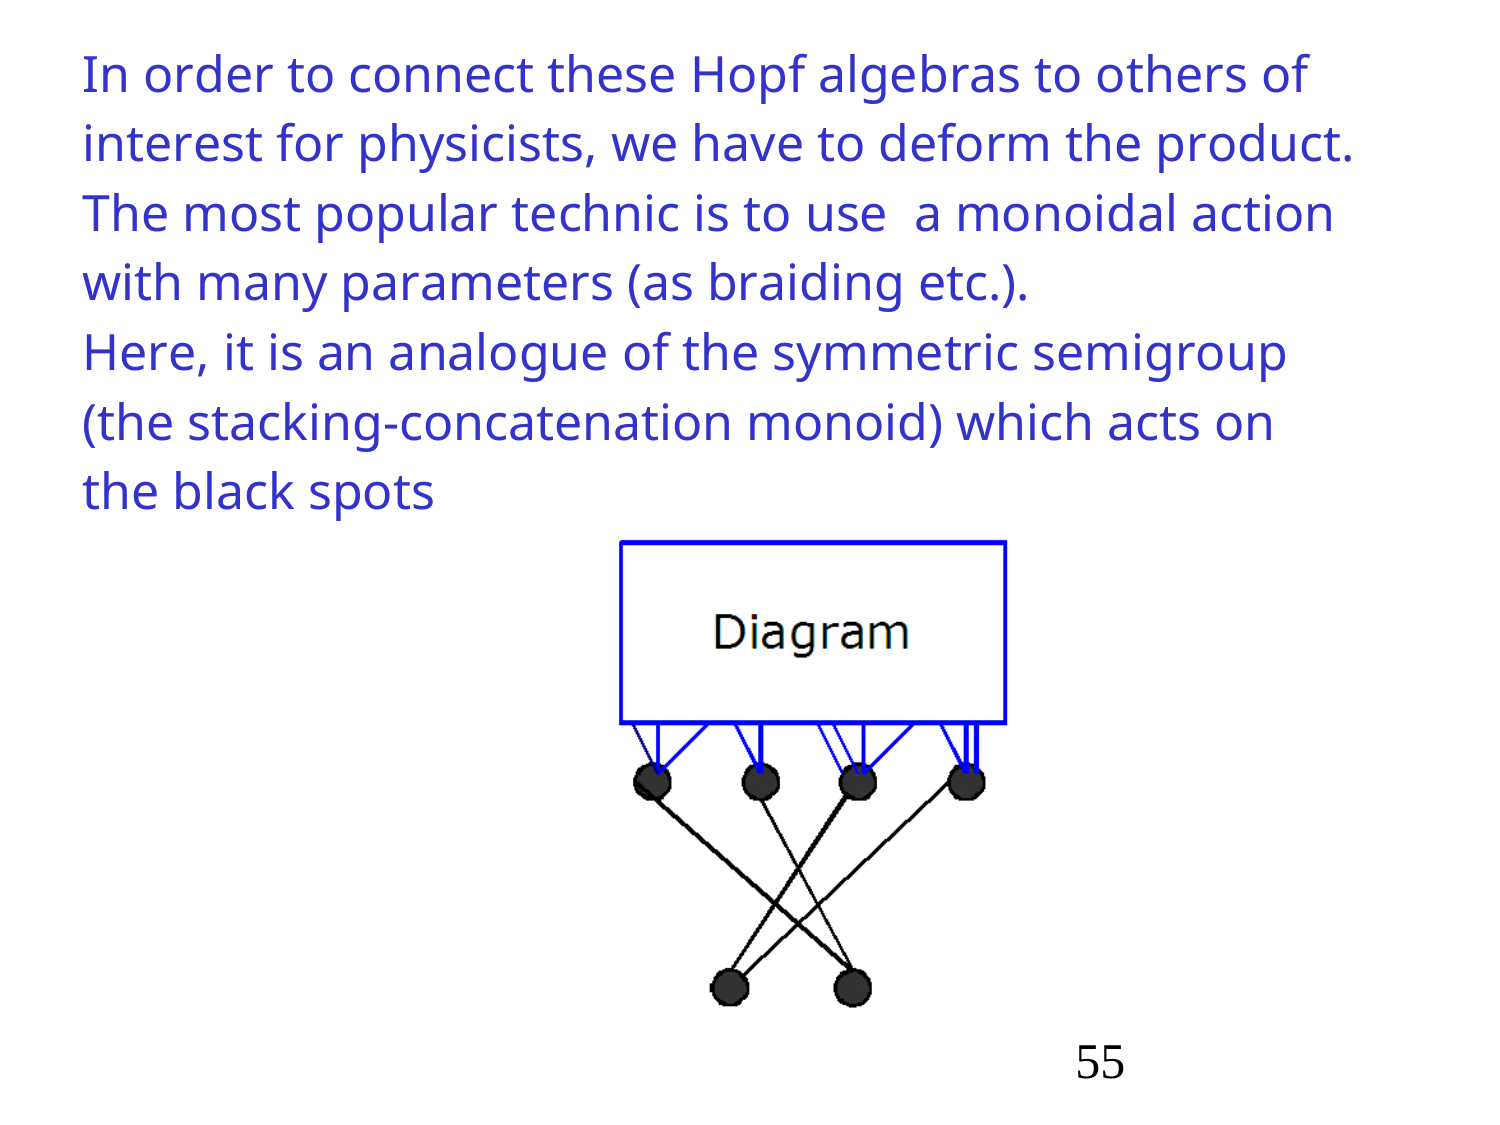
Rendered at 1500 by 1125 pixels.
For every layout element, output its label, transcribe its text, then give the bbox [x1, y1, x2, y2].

picture [598, 525, 1038, 1026]
text_box In order to connect these Hopf algebras to others of interest for physicists, we have to deform the product. The most popular technic is to use a monoidal action with many parameters (as braiding etc.). Here, it is an analogue of the symmetric semigroup (the stacking-concatenation monoid) which acts on the black spots [67, 24, 1384, 528]
